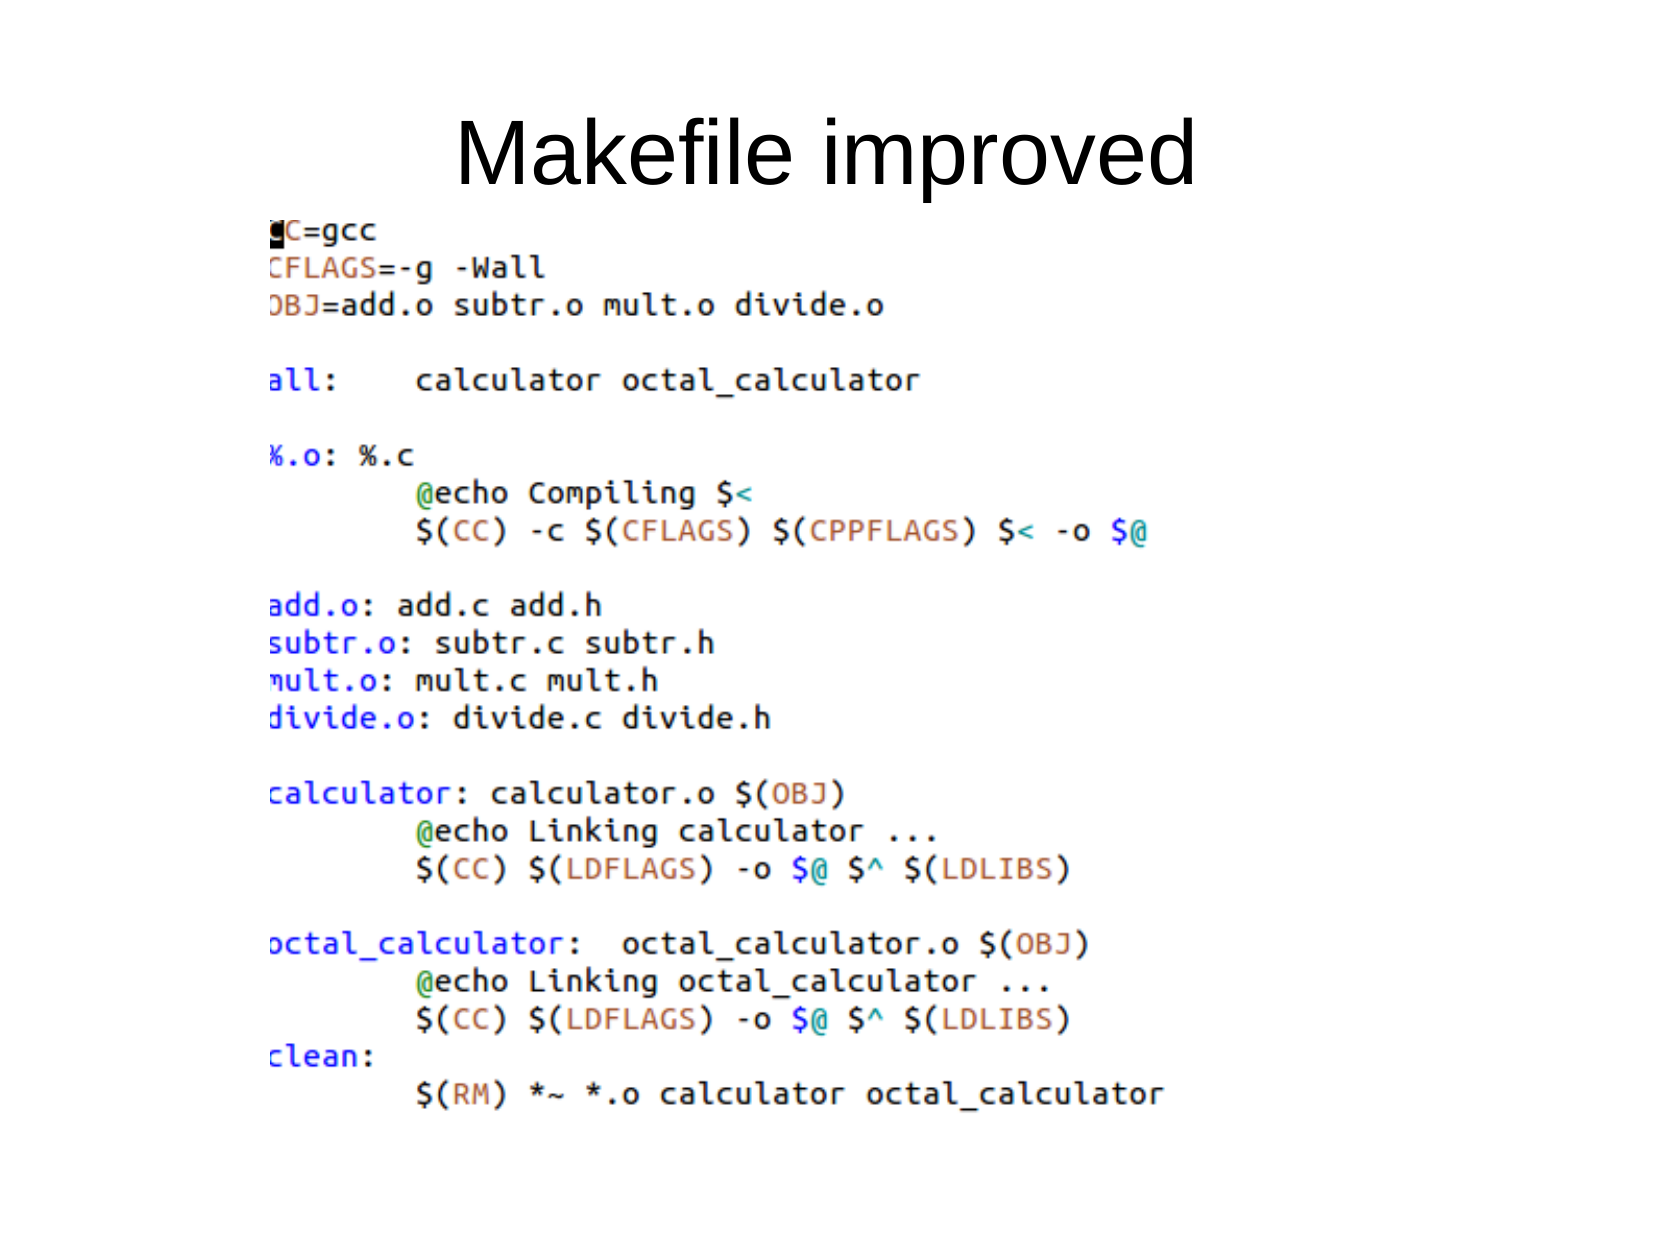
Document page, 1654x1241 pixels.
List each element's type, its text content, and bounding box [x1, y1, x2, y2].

picture [270, 220, 1261, 1159]
title Makefile improved [82, 49, 1571, 257]
